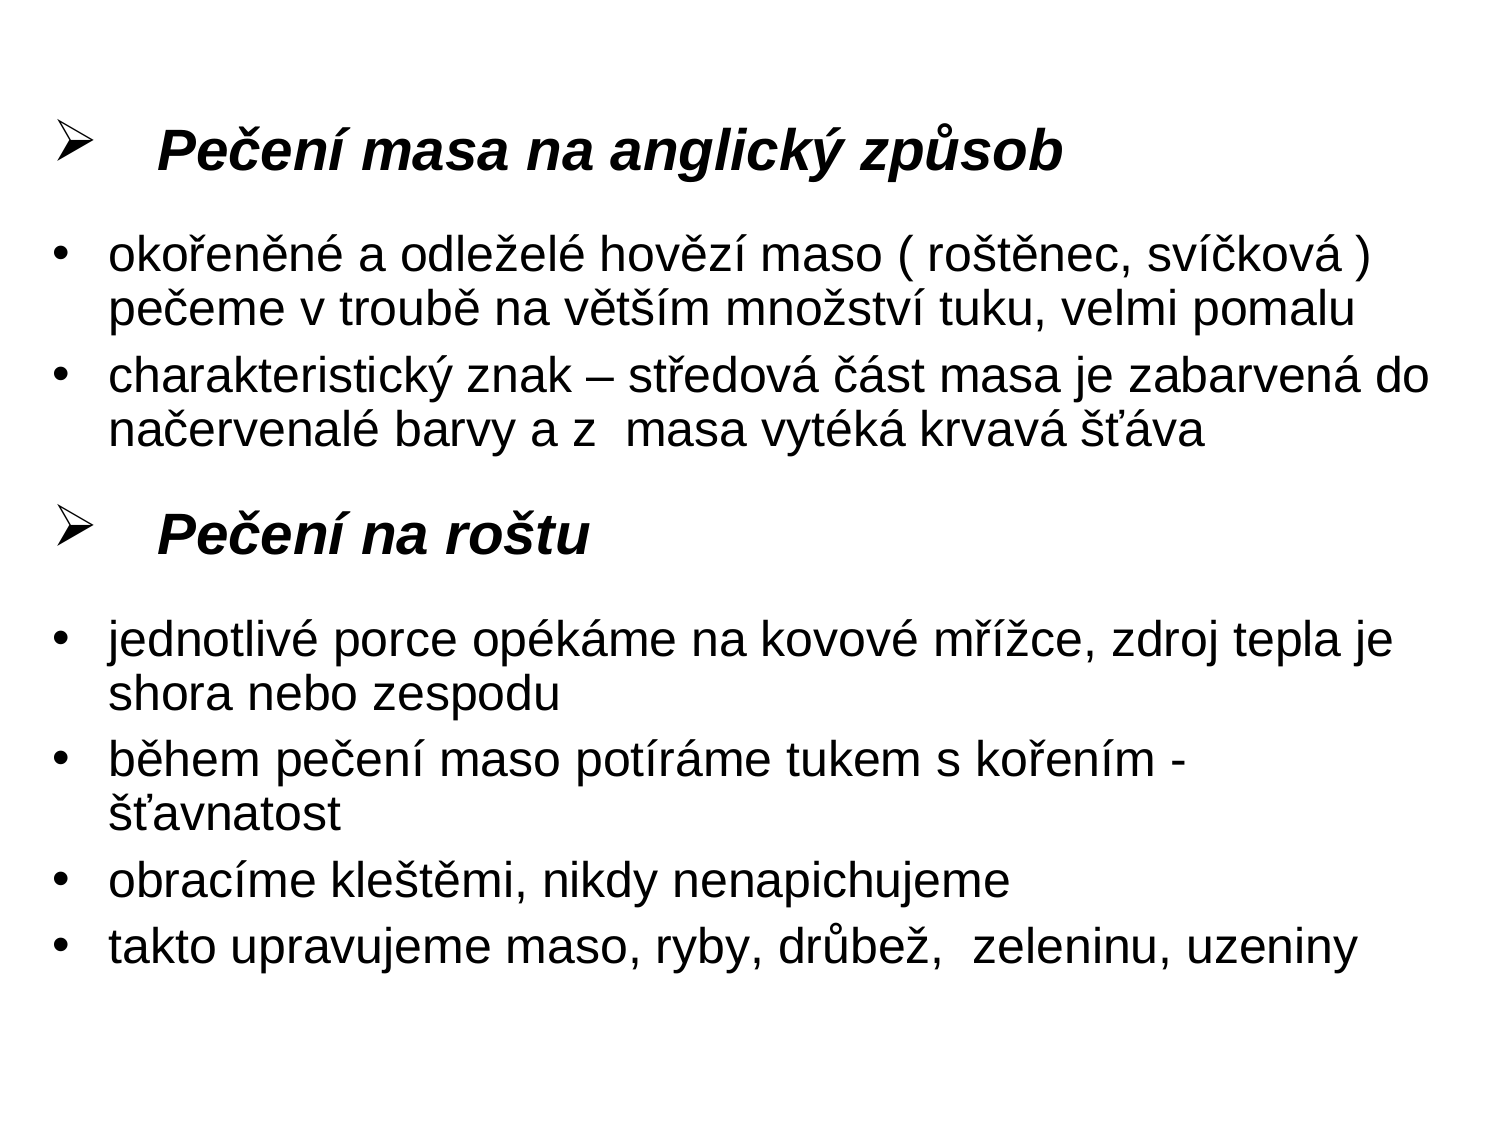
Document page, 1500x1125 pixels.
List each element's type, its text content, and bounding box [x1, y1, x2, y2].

list Pečení masa na anglický způsob okořeněné a odleželé hovězí maso ( roštěnec, svíčková ) pečeme v troubě na větším množství tuku, velmi pomalu charakteristický znak – středová část masa je zabarvená do načervenalé barvy a z masa vytéká krvavá šťáva Pečení na roštu jednotlivé porce opékáme na kovové mřížce, zdroj tepla je shora nebo zespodu během pečení maso potíráme tukem s kořením - šťavnatost obracíme kleštěmi, nikdy nenapichujeme takto upravujeme maso, ryby, drůbež, zeleninu, uzeniny [37, 112, 1450, 1038]
